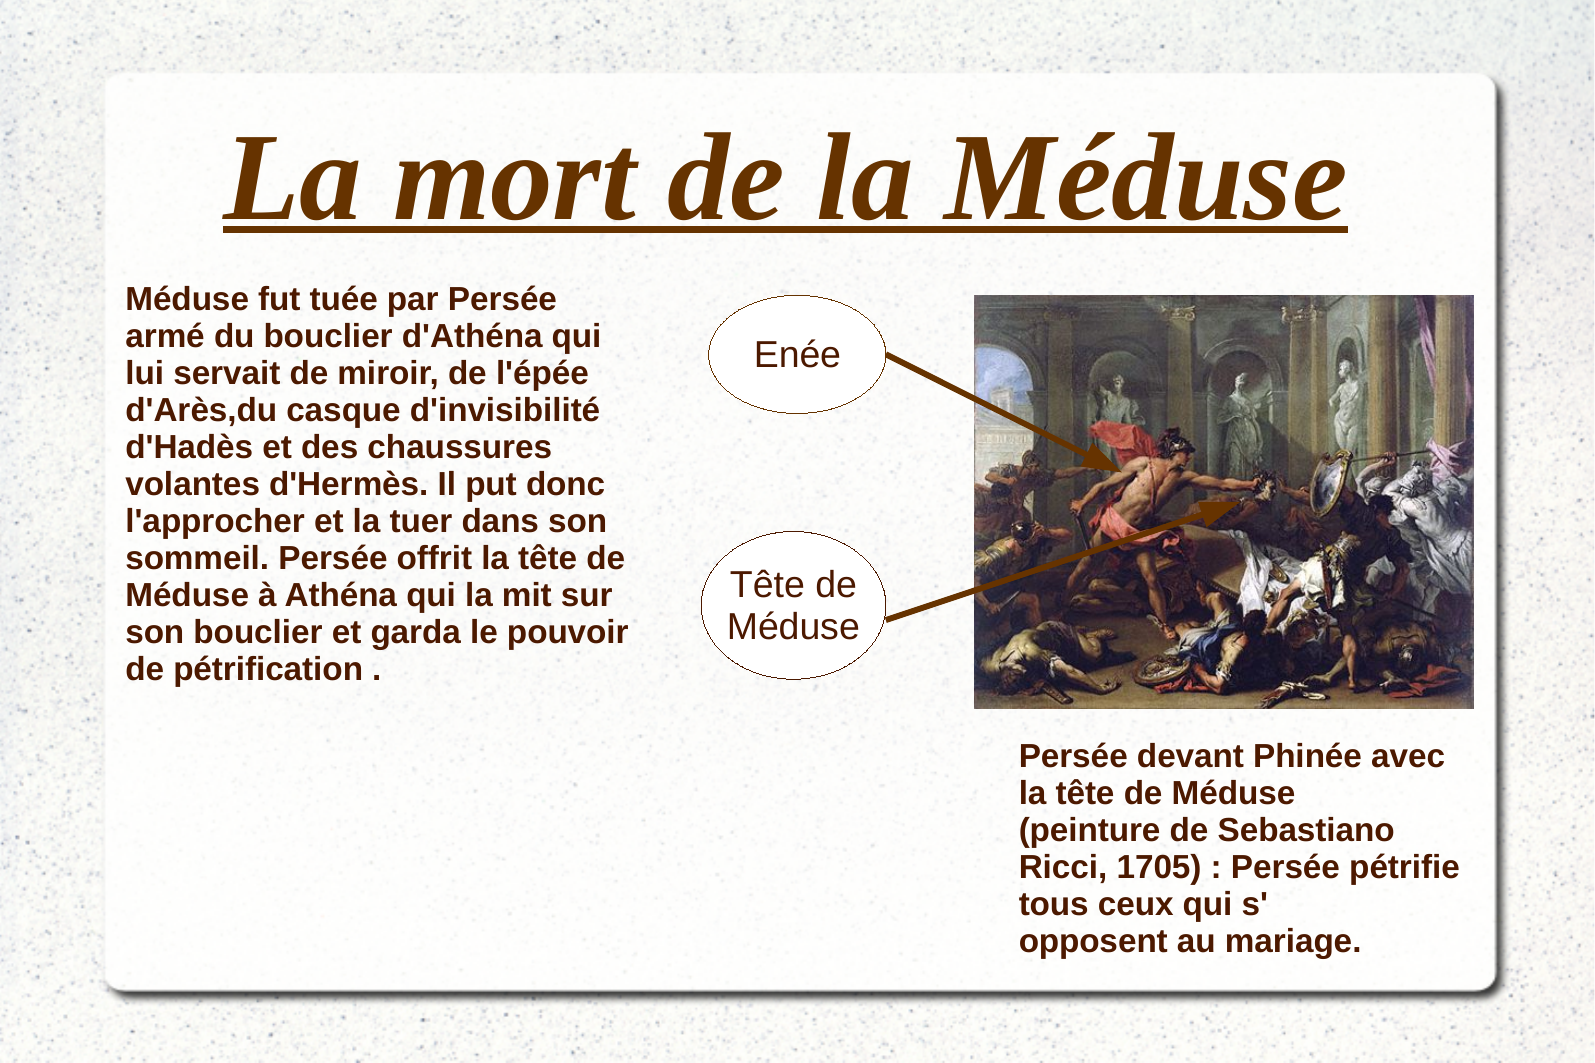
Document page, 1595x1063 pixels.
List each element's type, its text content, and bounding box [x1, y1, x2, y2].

text_box Tête de Méduse [701, 531, 886, 680]
picture [0, 0, 1595, 1063]
text_box Enée [708, 295, 886, 414]
title La mort de la Méduse [118, 88, 1485, 266]
text_box Méduse fut tuée par Persée armé du bouclier d'Athéna qui lui servait de miroir, de l'épée d'Arès,du casque d'invisibilité d'Hadès et des chaussures volantes d'Hermès. Il put donc l'approcher et la tuer dans son sommeil. Persée offrit la tête de Méduse à Athéna qui la mit sur son bouclier et garda le pouvoir de pétrification . [110, 272, 650, 709]
text_box Persée devant Phinée avec la tête de Méduse (peinture de Sebastiano Ricci, 1705) : Persée pétrifie tous ceux qui s' opposent au mariage. [1003, 729, 1477, 975]
